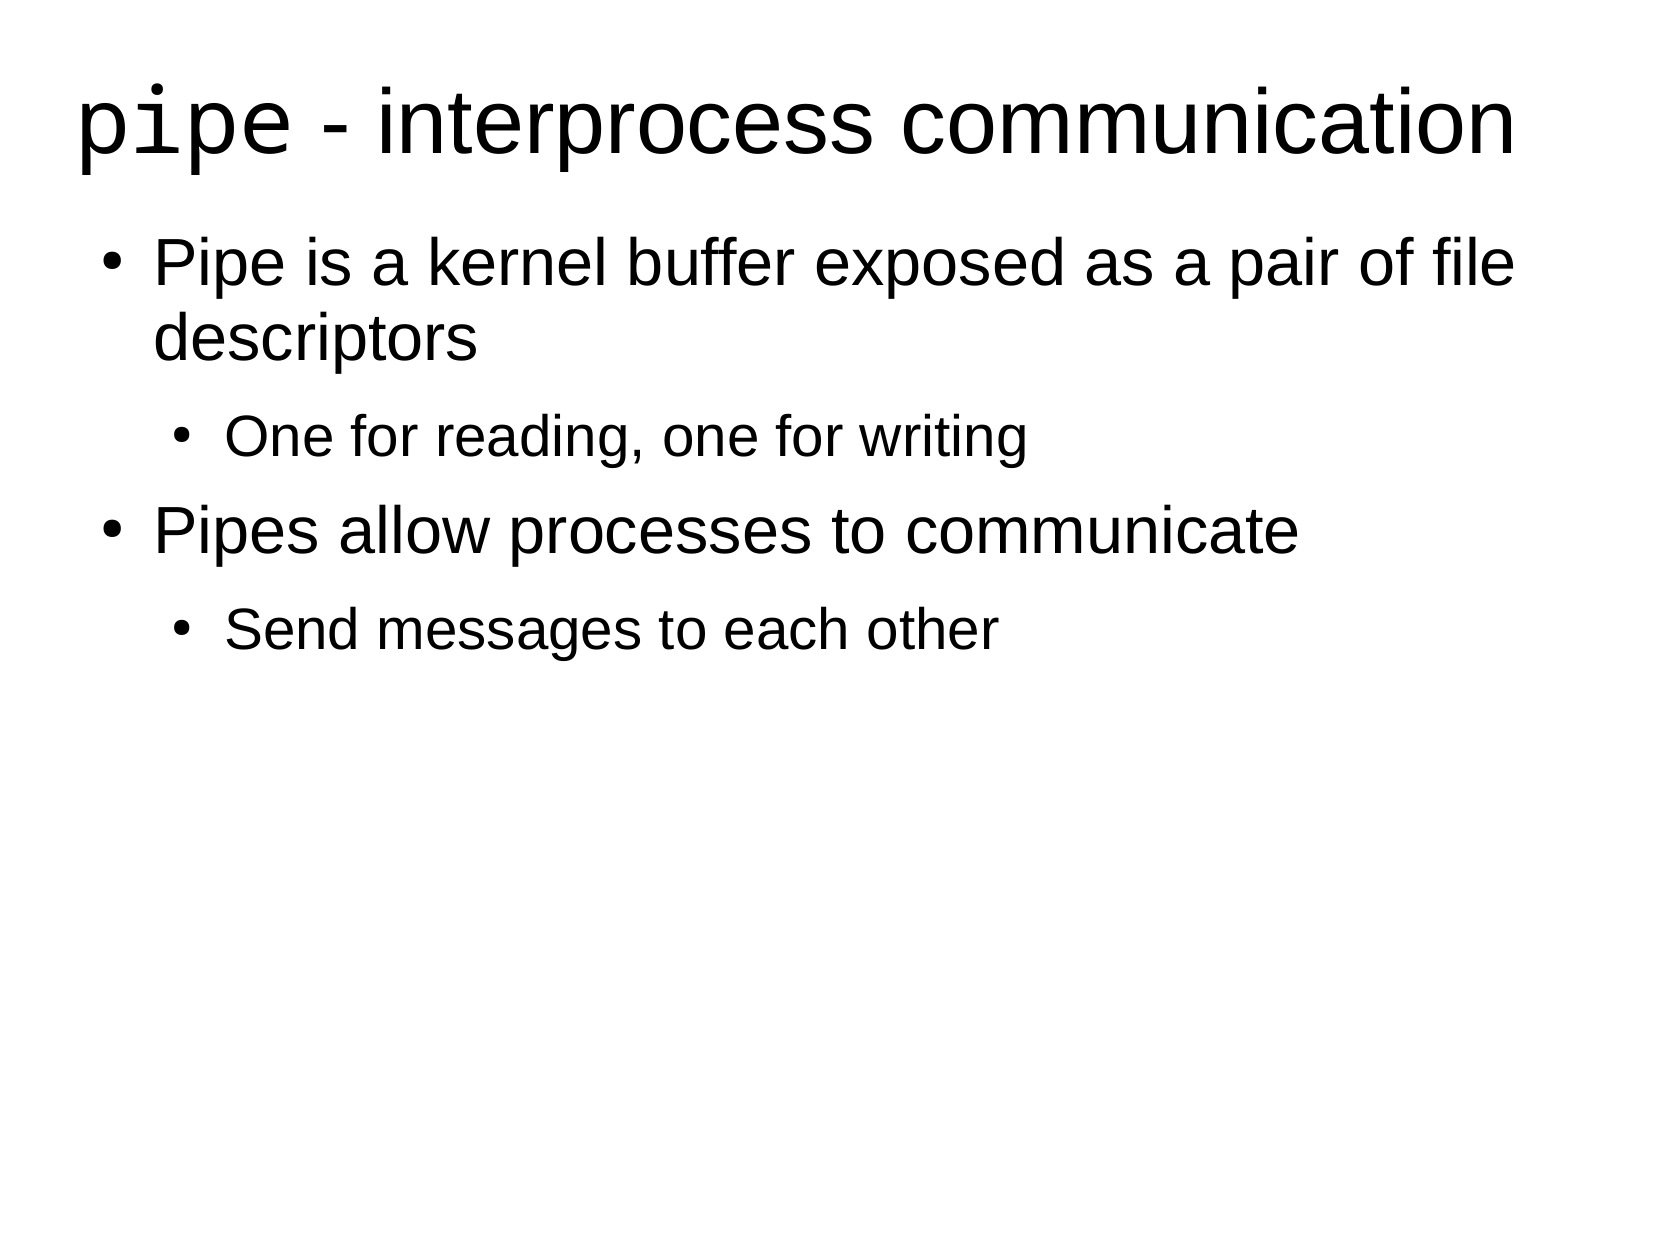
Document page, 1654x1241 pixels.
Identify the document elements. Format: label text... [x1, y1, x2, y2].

list Pipe is a kernel buffer exposed as a pair of file descriptors One for reading, one for writing Pipes allow processes to communicate Send messages to each other [82, 225, 1571, 1163]
title pipe - interprocess communication [75, 49, 1538, 188]
